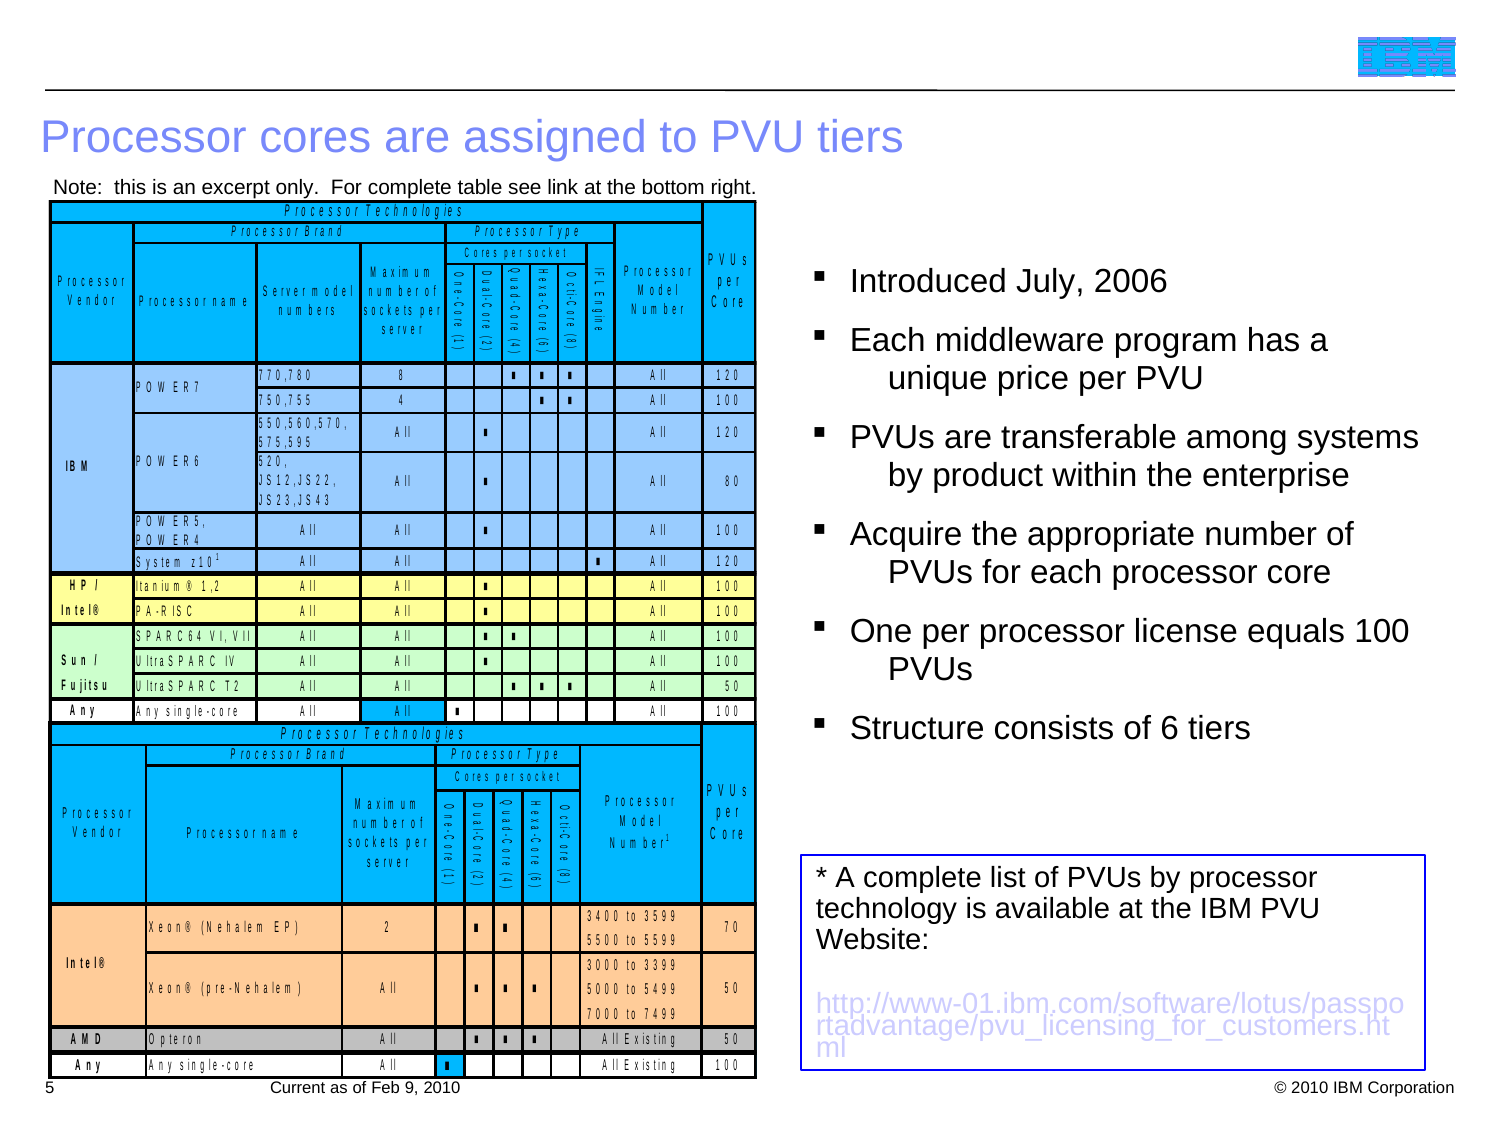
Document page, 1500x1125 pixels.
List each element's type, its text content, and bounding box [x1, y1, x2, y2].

picture [48, 207, 757, 1079]
text_box * A complete list of PVUs by processor technology is available at the IBM PVU Website: http://www-01.ibm.com/software/lotus/passportadvantage/pvu_licensing_for_customers.html [800, 854, 1426, 1071]
text_box Note: this is an excerpt only. For complete table see link at the bottom right. [37, 168, 772, 207]
title Processor cores are assigned to PVU tiers [25, 106, 1415, 185]
text_box Introduced July, 2006 Each middleware program has a unique price per PVU PVUs are transferable among systems by product within the enterprise Acquire the appropriate number of PVUs for each processor core One per processor license equals 100 PVUs Structure consists of 6 tiers [796, 253, 1449, 646]
